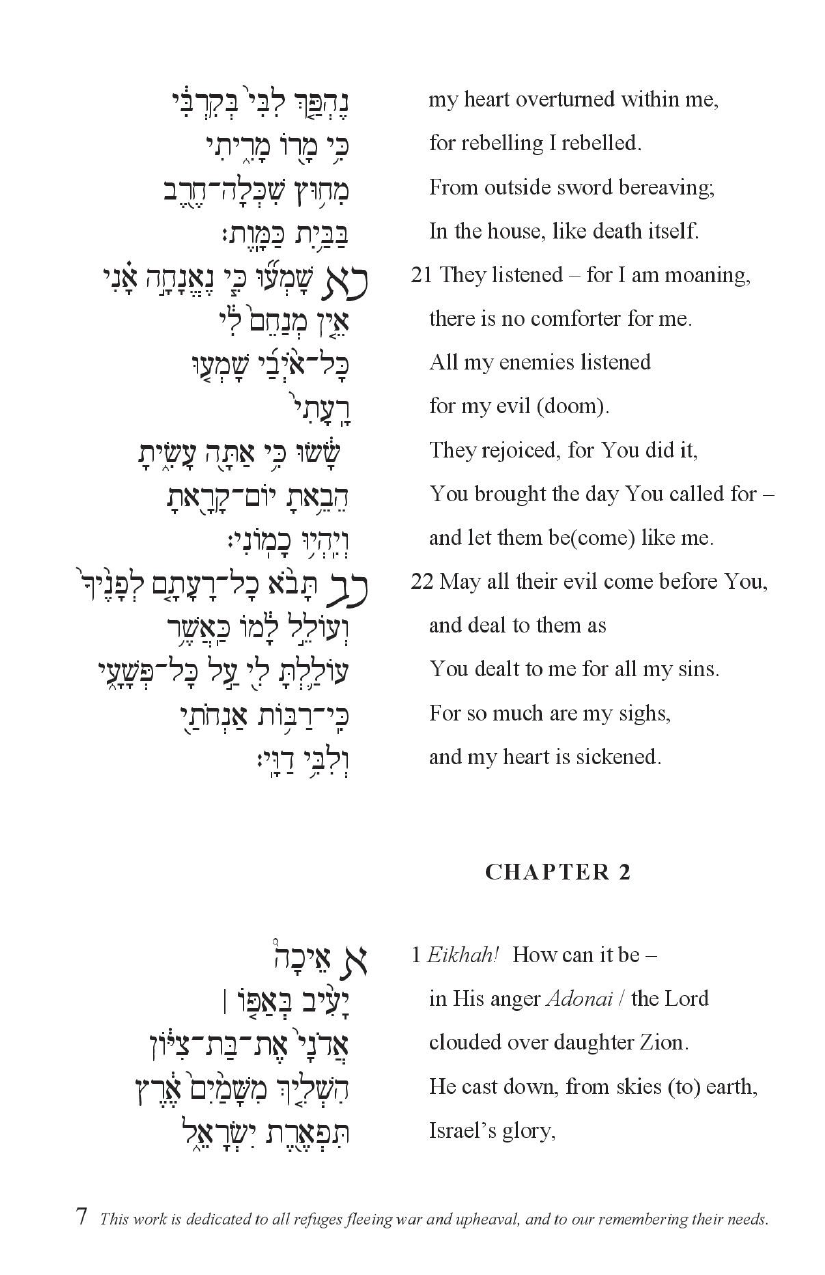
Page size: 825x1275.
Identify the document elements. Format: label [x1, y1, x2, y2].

text_box [0, 0, 825, 1275]
